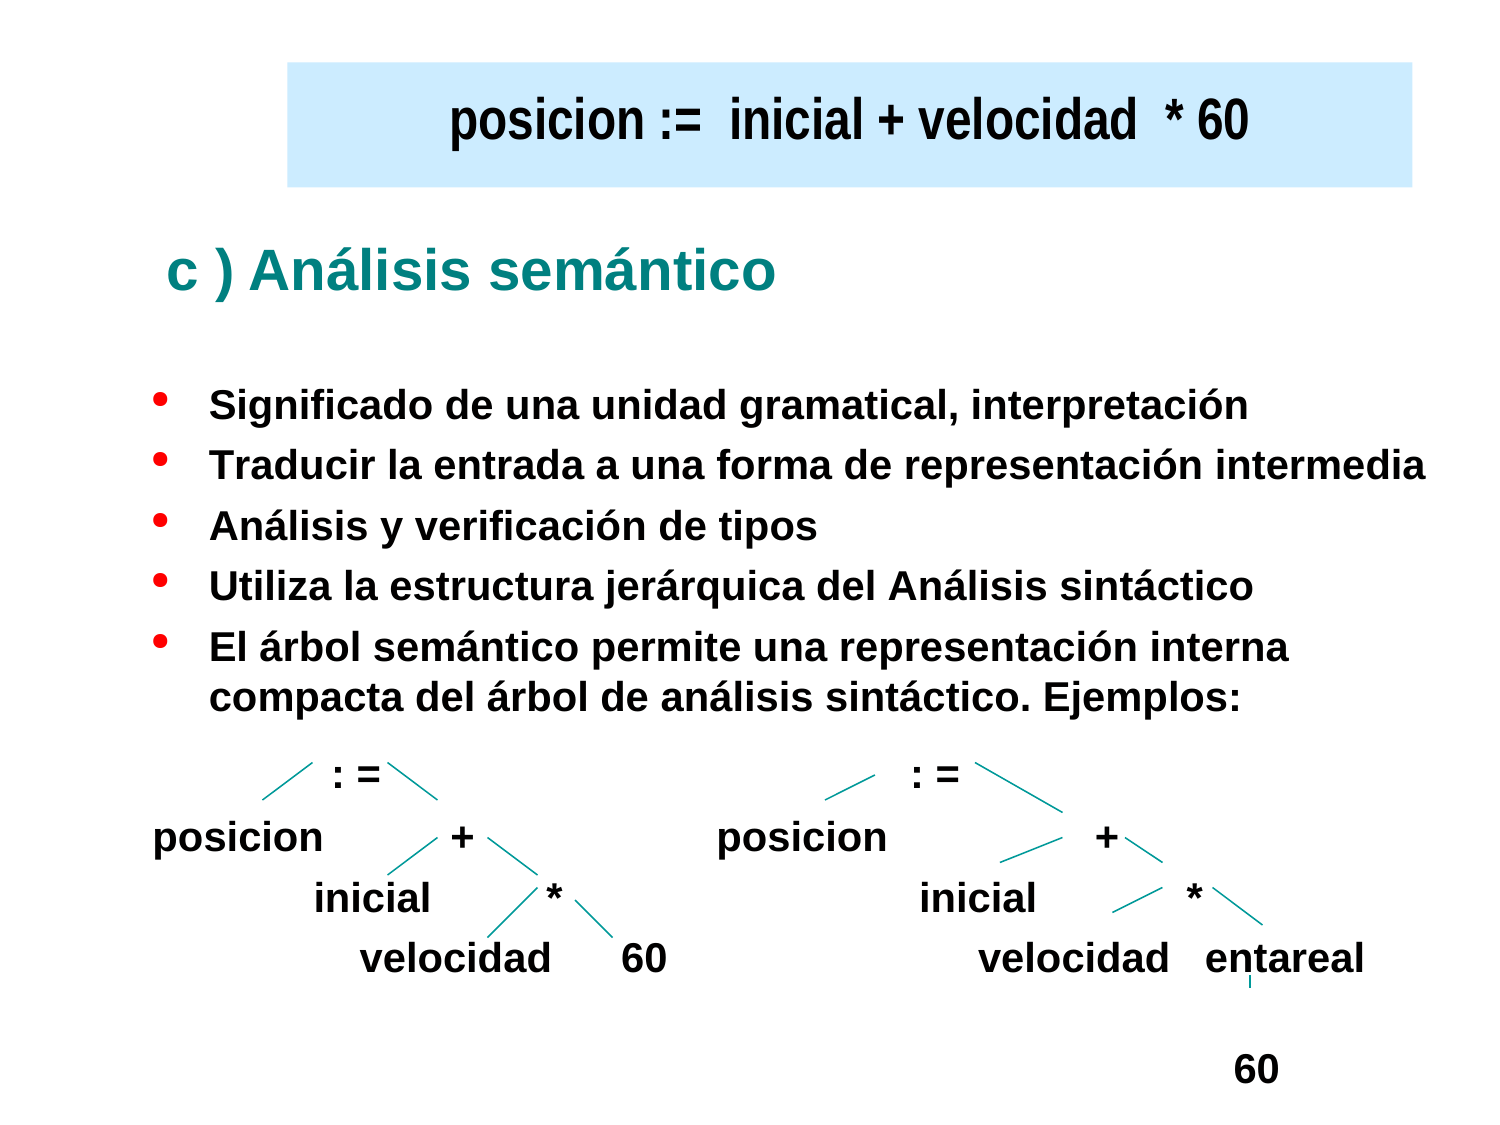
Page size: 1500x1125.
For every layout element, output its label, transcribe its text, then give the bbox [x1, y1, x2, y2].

title posicion := inicial + velocidad * 60 [287, 62, 1413, 188]
list c ) Análisis semántico Significado de una unidad gramatical, interpretación Traducir la entrada a una forma de representación intermedia Análisis y verificación de tipos Utiliza la estructura jerárquica del Análisis sintáctico El árbol semántico permite una representación interna compacta del árbol de análisis sintáctico. Ejemplos: : = : = posicion + posicion + inicial * inicial * velocidad 60 velocidad entareal 60 [137, 224, 1463, 1125]
